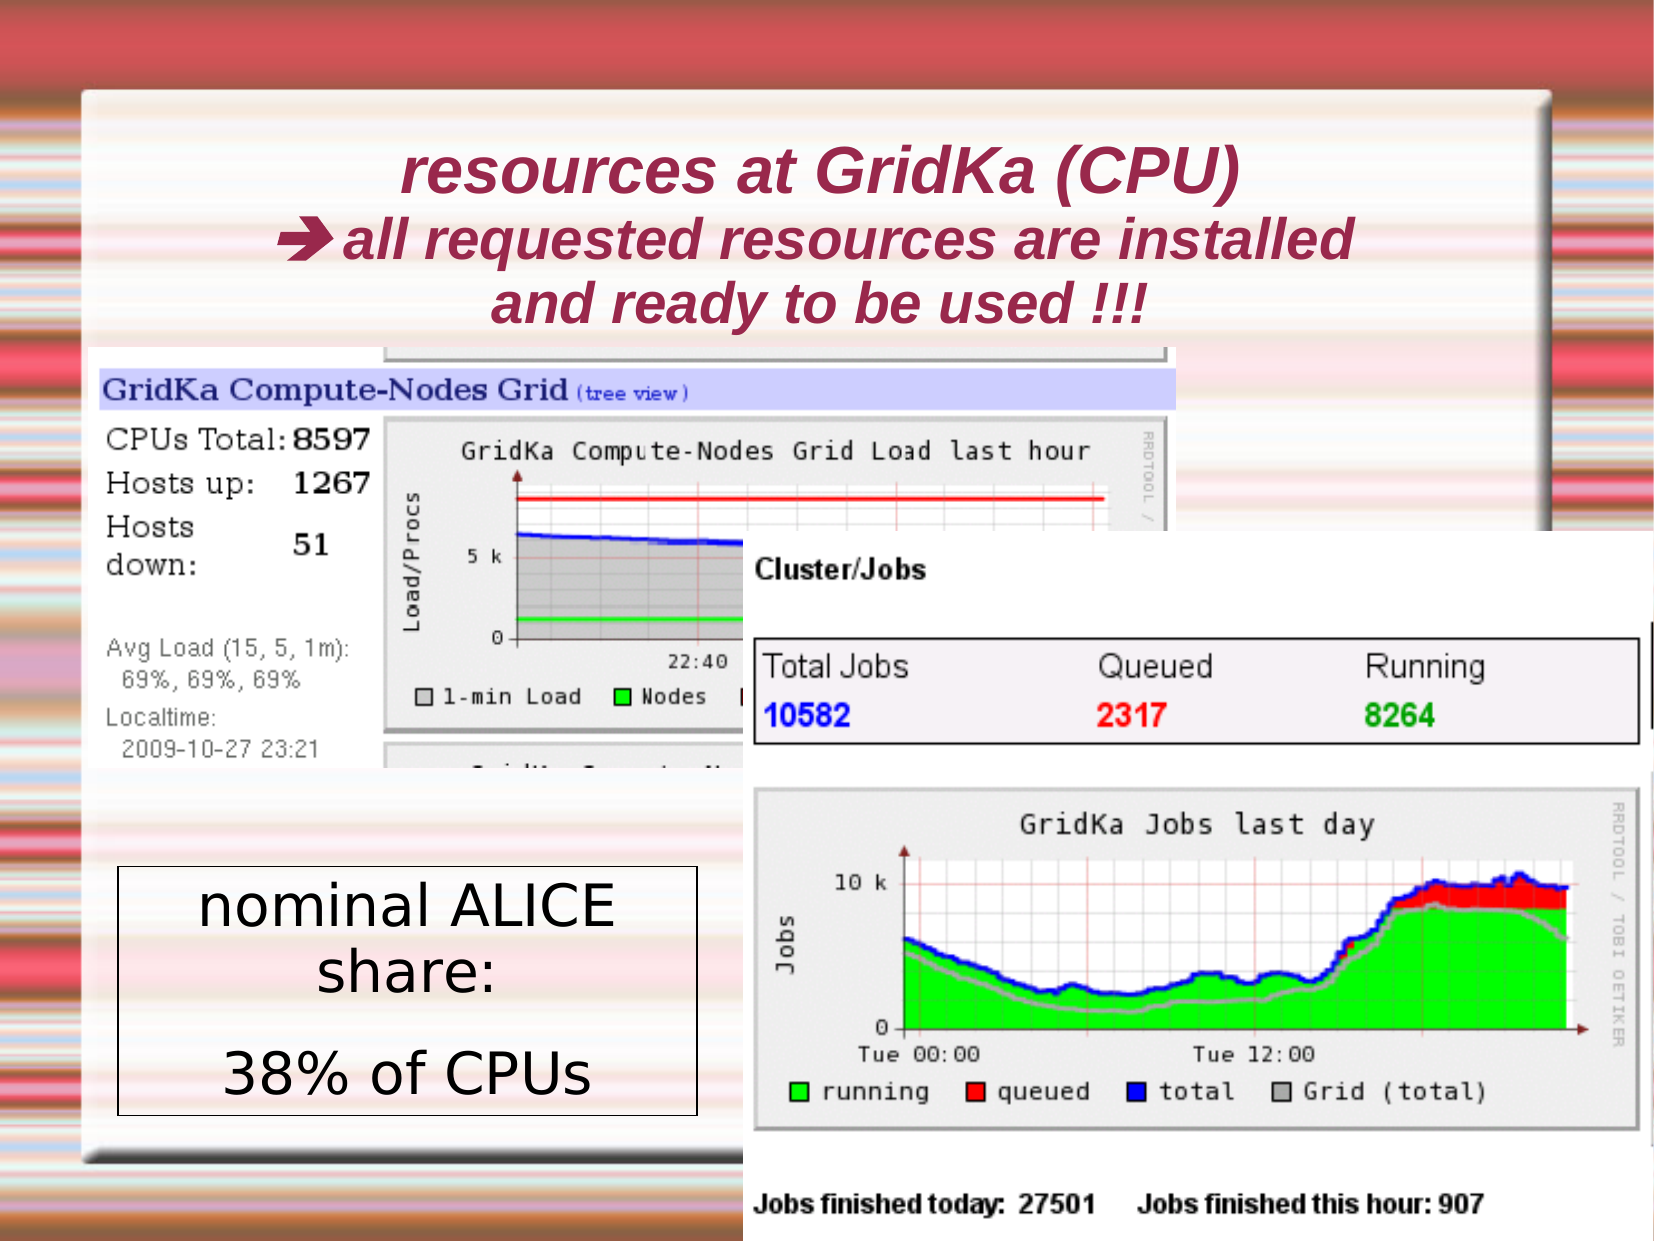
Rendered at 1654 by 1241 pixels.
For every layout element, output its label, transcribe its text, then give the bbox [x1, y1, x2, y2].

title resources at GridKa (CPU)  all requested resources are installed and ready to be used !!! [76, 130, 1565, 341]
text_box nominal ALICE share: 38% of CPUs [118, 866, 697, 1116]
picture [0, 0, 1654, 1241]
